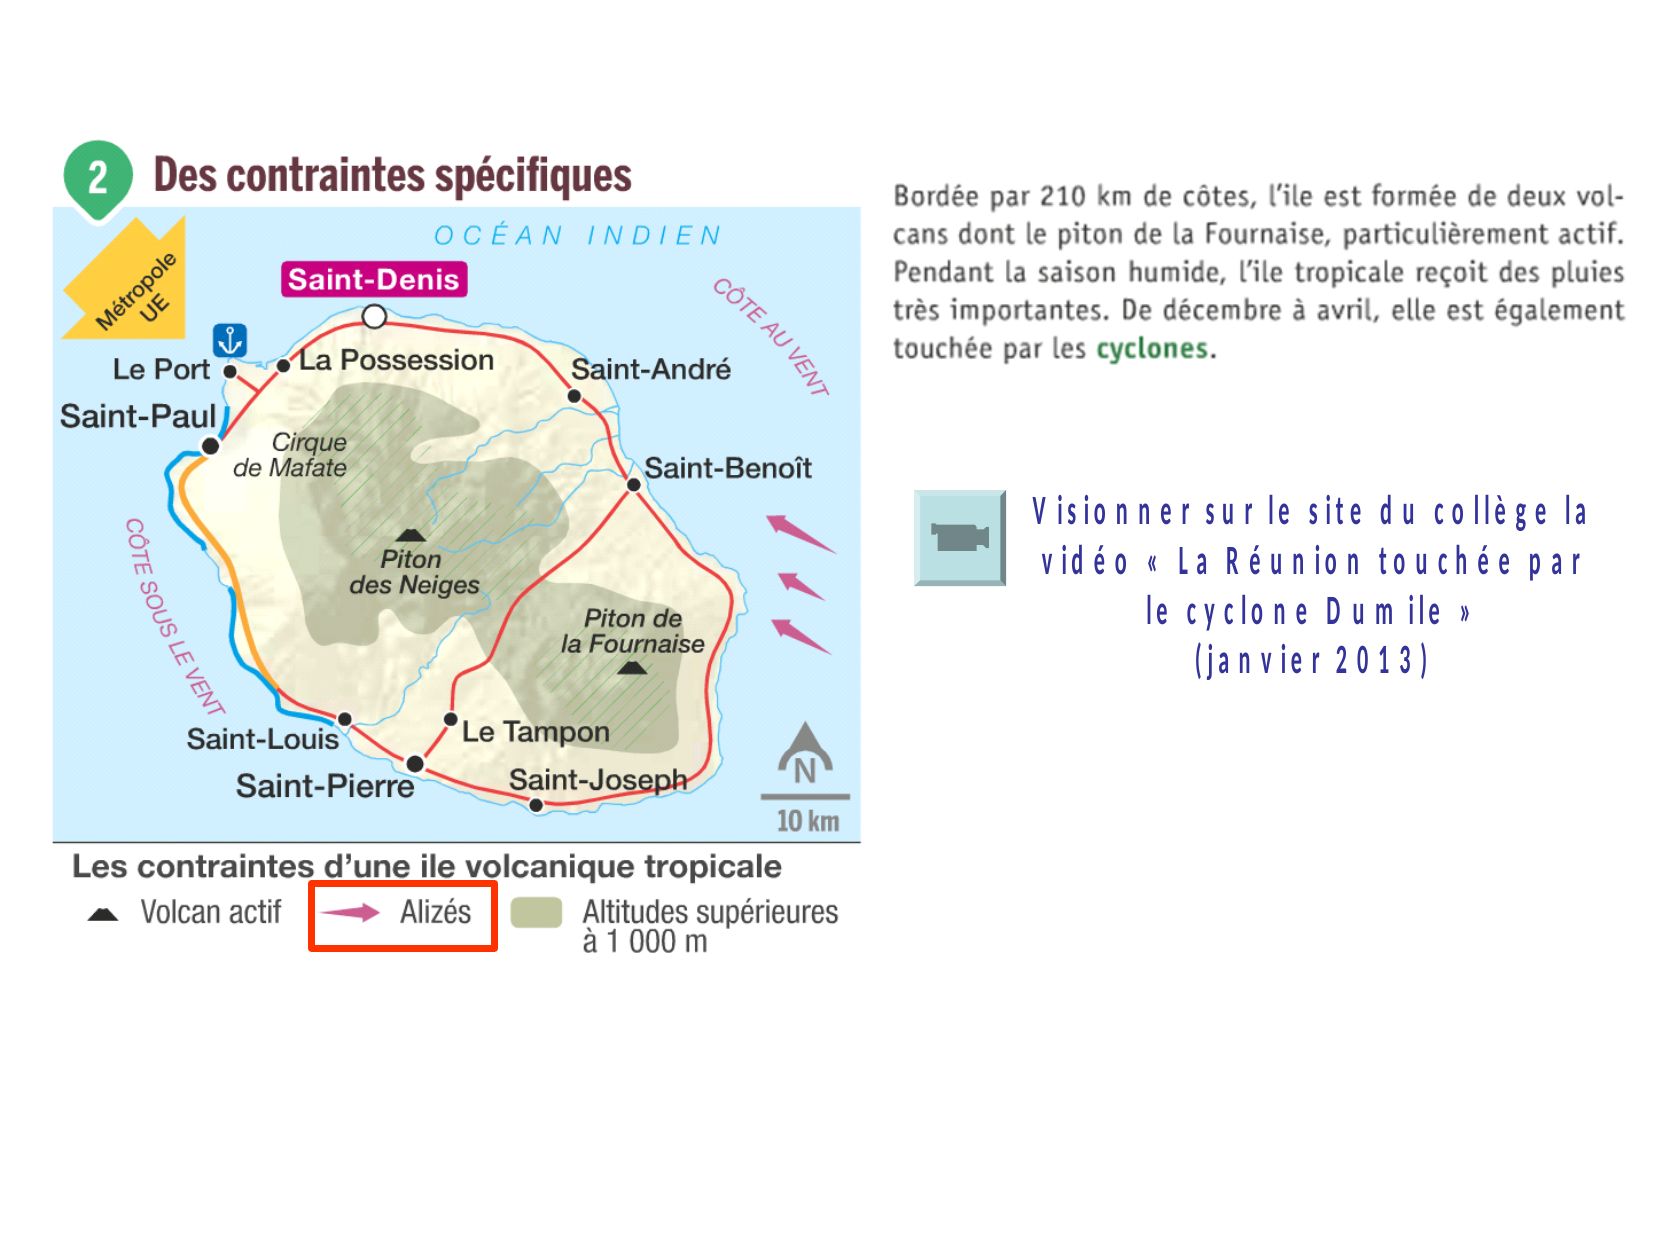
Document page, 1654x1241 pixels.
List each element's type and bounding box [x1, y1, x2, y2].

picture [23, 128, 1636, 969]
